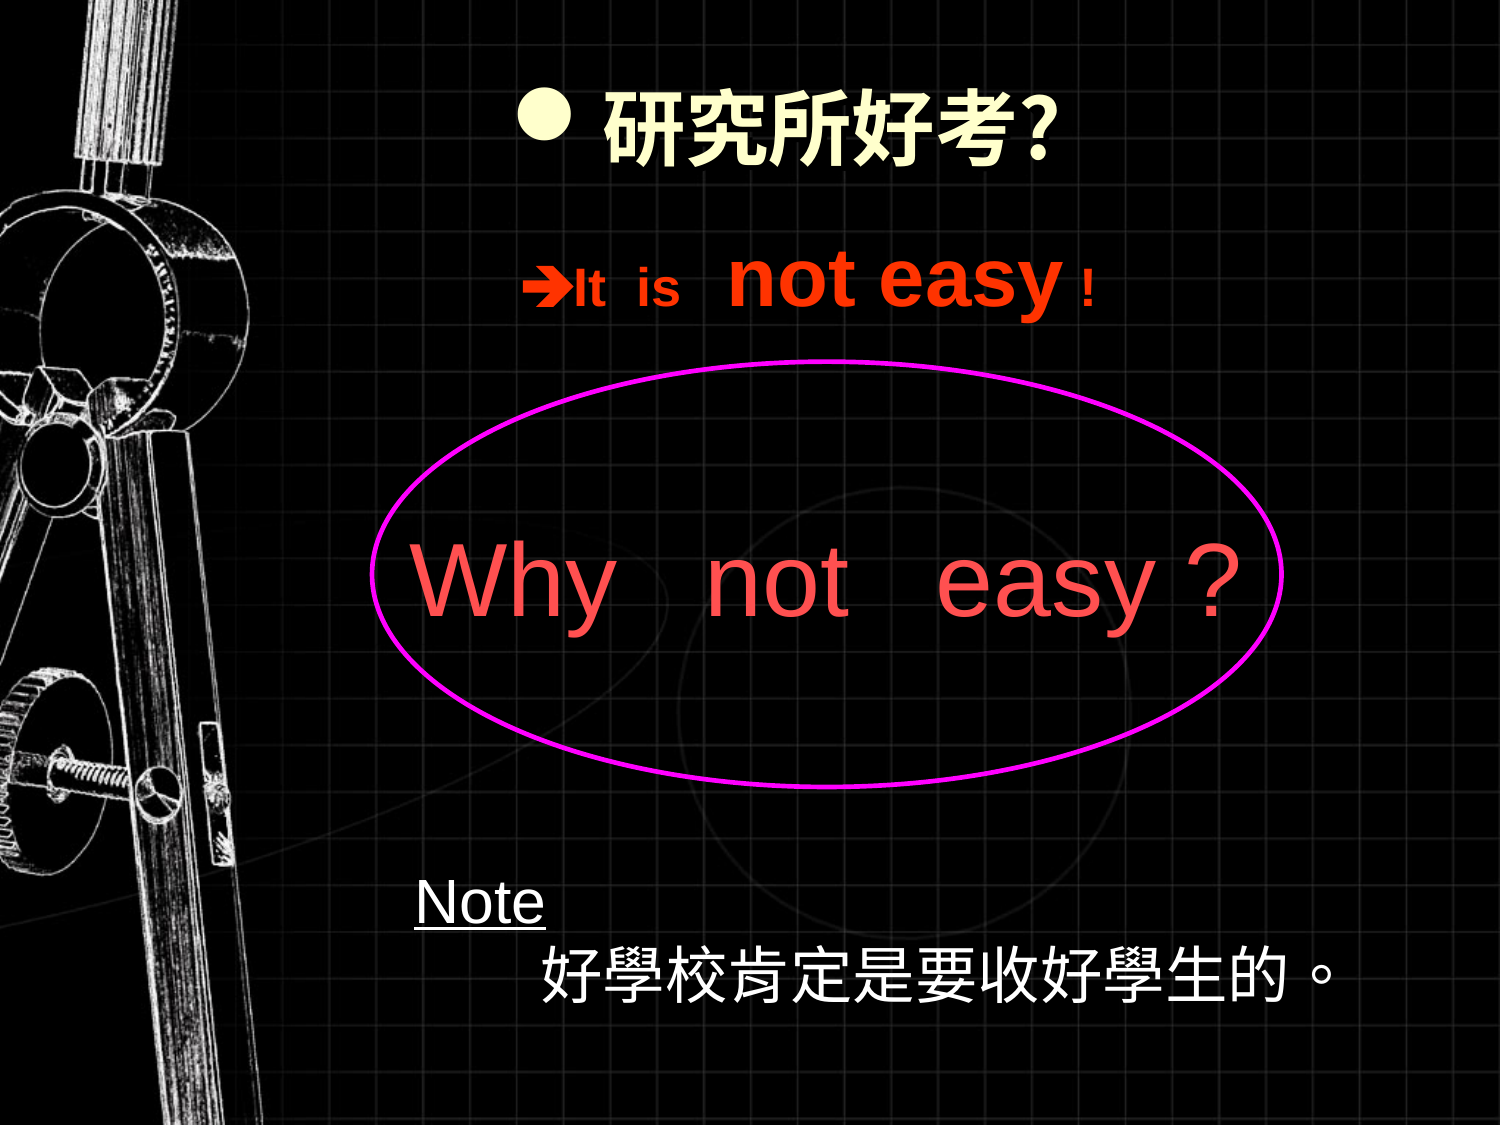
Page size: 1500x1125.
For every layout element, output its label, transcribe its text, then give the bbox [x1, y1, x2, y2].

picture [0, 0, 1500, 1125]
text_box Why not easy ? [372, 361, 1282, 787]
text_box Note 好學校肯定是要收好學生的。 [406, 846, 1361, 1026]
text_box 研究所好考? [503, 61, 1070, 192]
text_box It is not easy ! [511, 208, 1106, 338]
